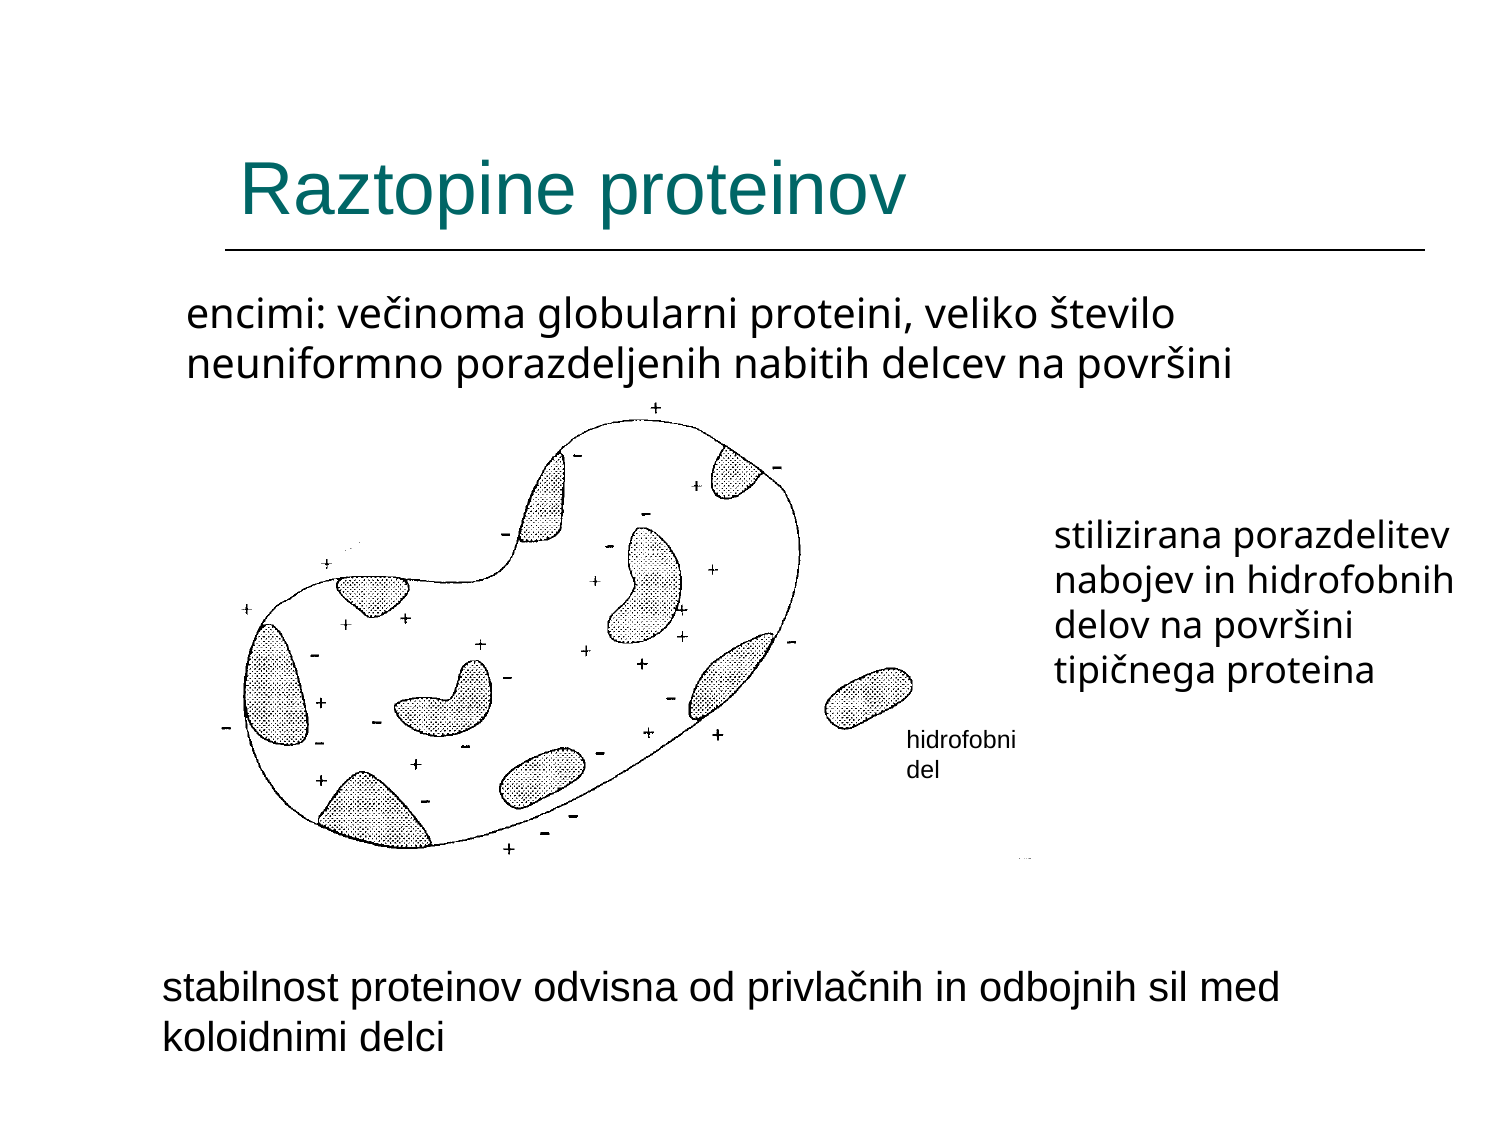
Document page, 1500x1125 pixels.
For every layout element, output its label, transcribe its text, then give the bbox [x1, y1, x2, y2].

text_box stabilnost proteinov odvisna od privlačnih in odbojnih sil med koloidnimi delci [147, 952, 1353, 1068]
picture [194, 395, 1031, 859]
text_box hidrofobni del [891, 716, 1072, 792]
text_box encimi: večinoma globularni proteini, veliko število neuniformno porazdeljenih nabitih delcev na površini [171, 278, 1329, 395]
text_box stilizirana porazdelitev nabojev in hidrofobnih delov na površini tipičnega proteina [1039, 503, 1500, 699]
title Raztopine proteinov [224, 49, 1425, 237]
